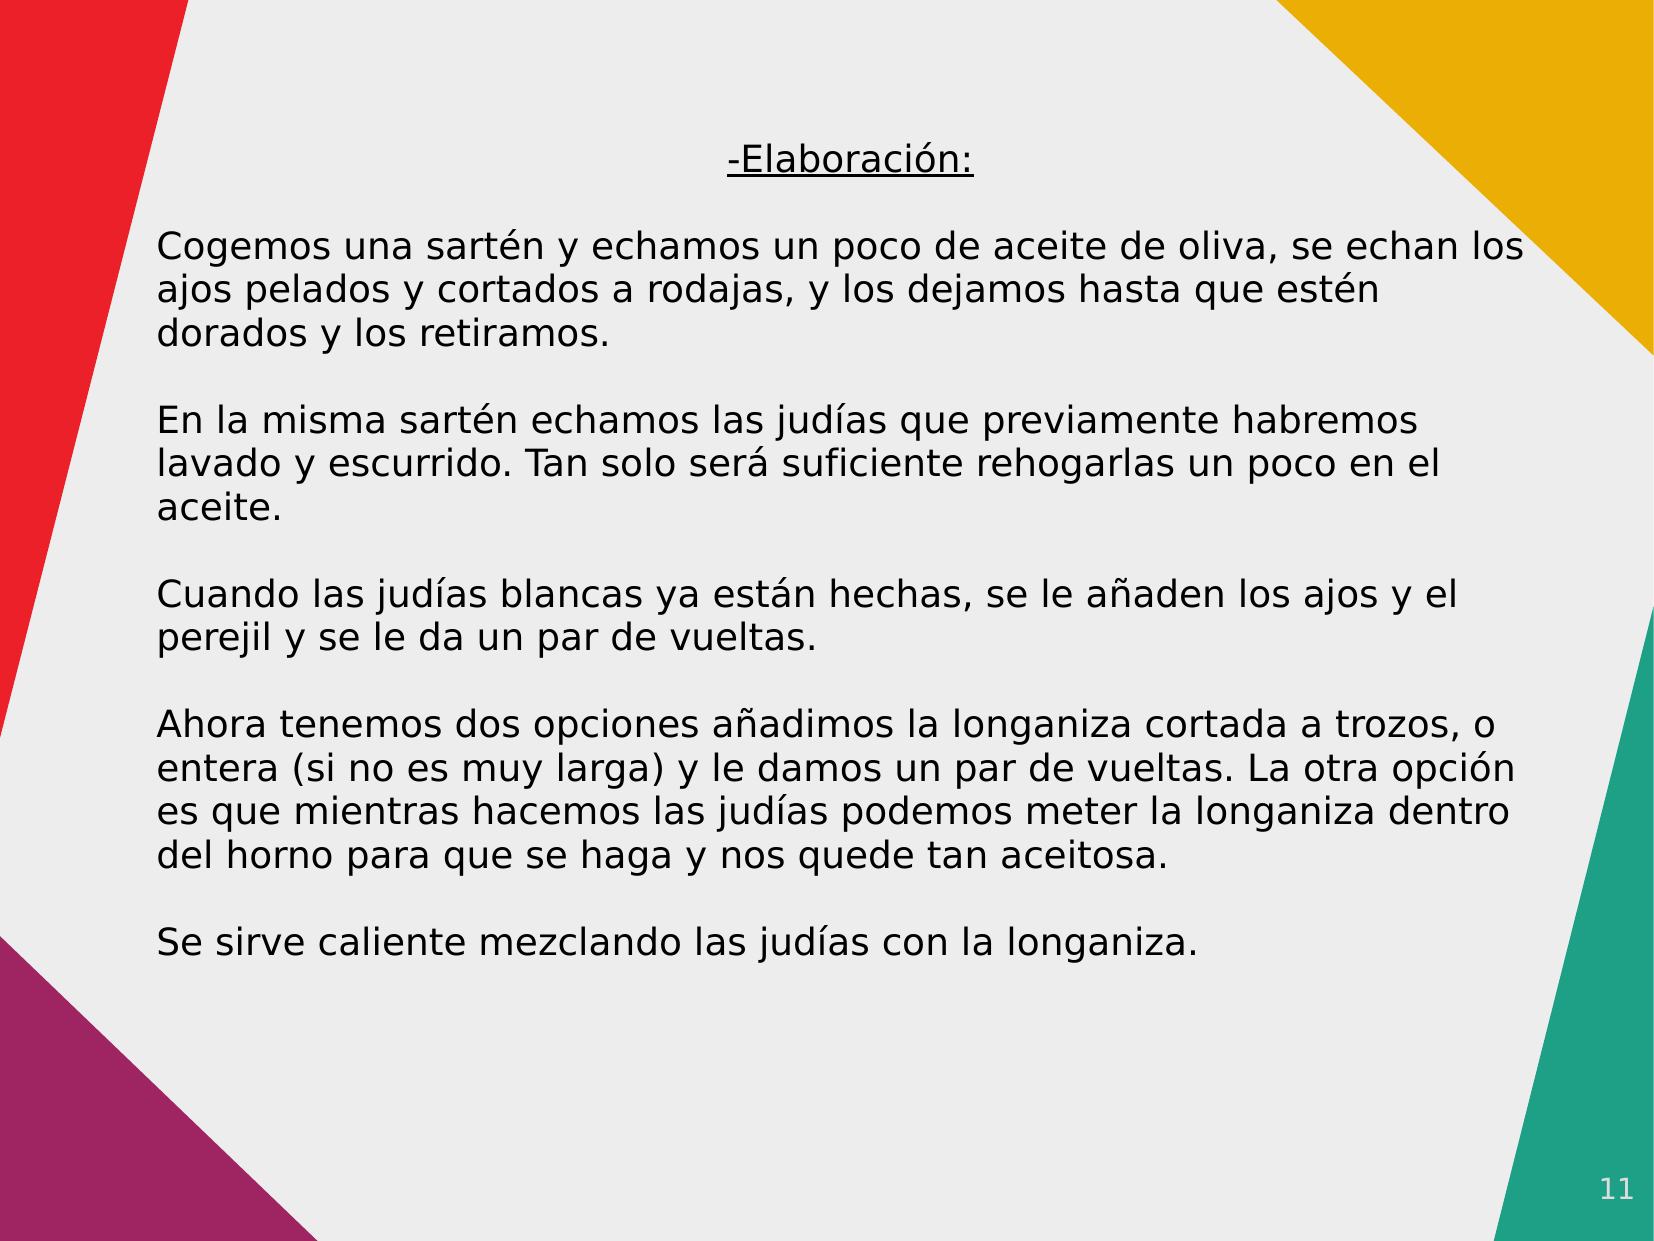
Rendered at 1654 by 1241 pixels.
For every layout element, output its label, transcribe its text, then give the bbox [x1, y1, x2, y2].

text_box -Elaboración: Cogemos una sartén y echamos un poco de aceite de oliva, se echan los ajos pelados y cortados a rodajas, y los dejamos hasta que estén dorados y los retiramos. En la misma sartén echamos las judías que previamente habremos lavado y escurrido. Tan solo será suficiente rehogarlas un poco en el aceite. Cuando las judías blancas ya están hechas, se le añaden los ajos y el perejil y se le da un par de vueltas. Ahora tenemos dos opciones añadimos la longaniza cortada a trozos, o entera (si no es muy larga) y le damos un par de vueltas. La otra opción es que mientras hacemos las judías podemos meter la longaniza dentro del horno para que se haga y nos quede tan aceitosa. Se sirve caliente mezclando las judías con la longaniza. [141, 129, 1560, 972]
